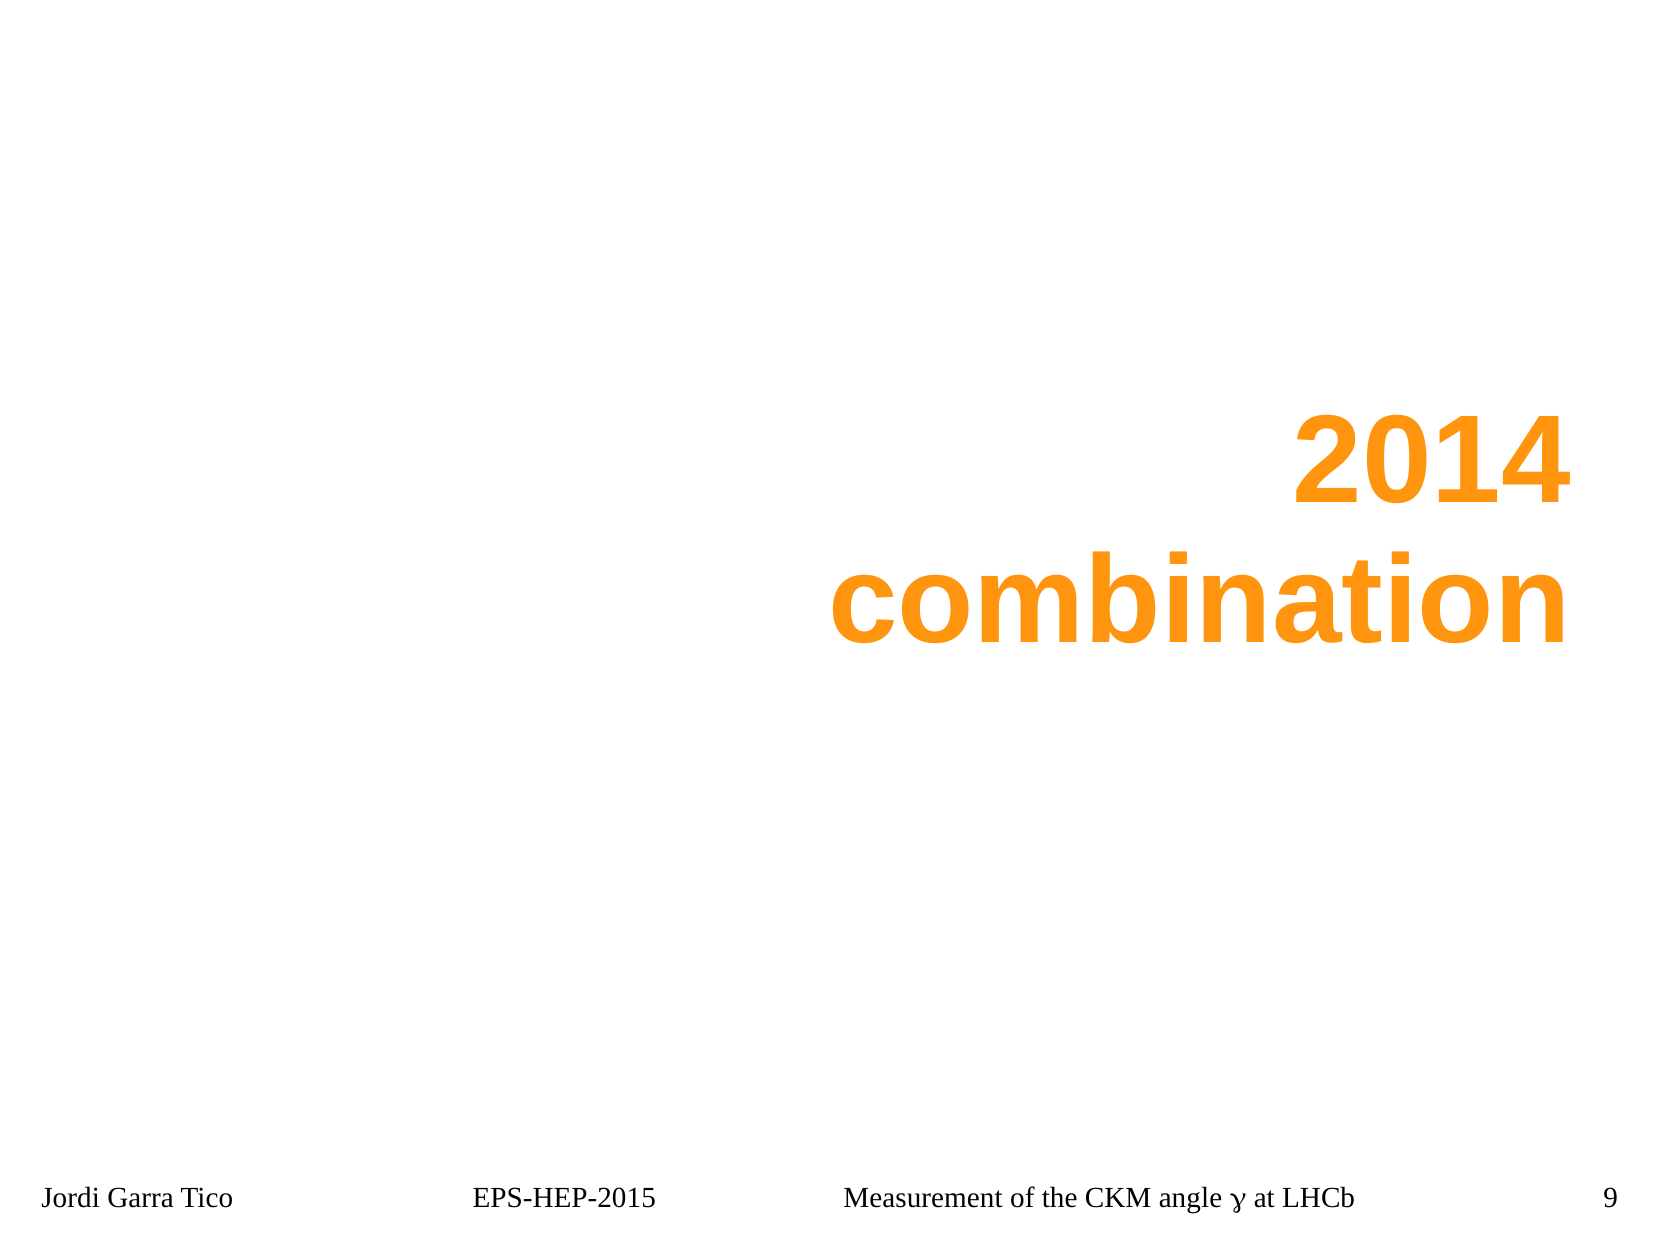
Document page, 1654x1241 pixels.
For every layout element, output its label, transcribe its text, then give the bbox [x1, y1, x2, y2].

subtitle 2014 combination [82, 49, 1571, 1010]
